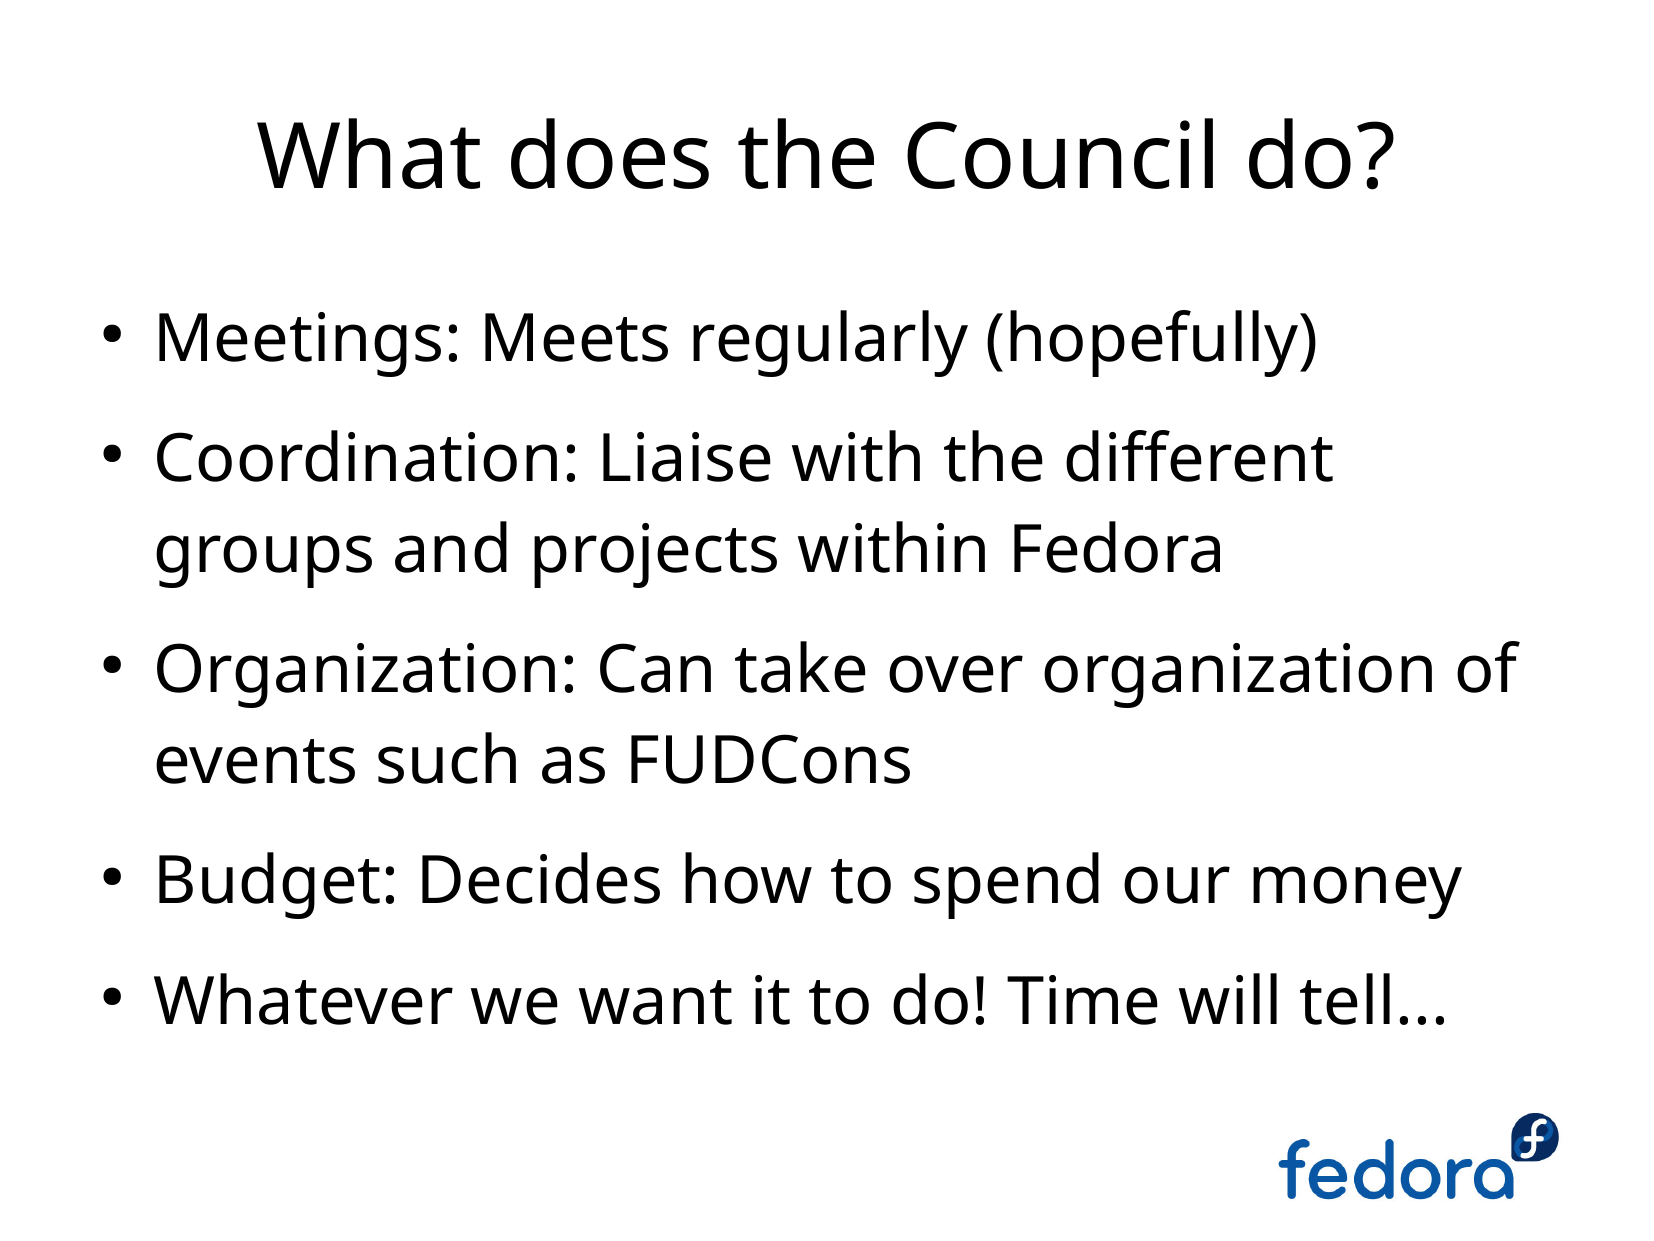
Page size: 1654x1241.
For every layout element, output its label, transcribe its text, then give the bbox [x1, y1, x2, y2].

title What does the Council do? [82, 49, 1571, 257]
list Meetings: Meets regularly (hopefully) Coordination: Liaise with the different groups and projects within Fedora Organization: Can take over organization of events such as FUDCons Budget: Decides how to spend our money Whatever we want it to do! Time will tell... [82, 290, 1571, 1109]
picture [1269, 1109, 1565, 1211]
